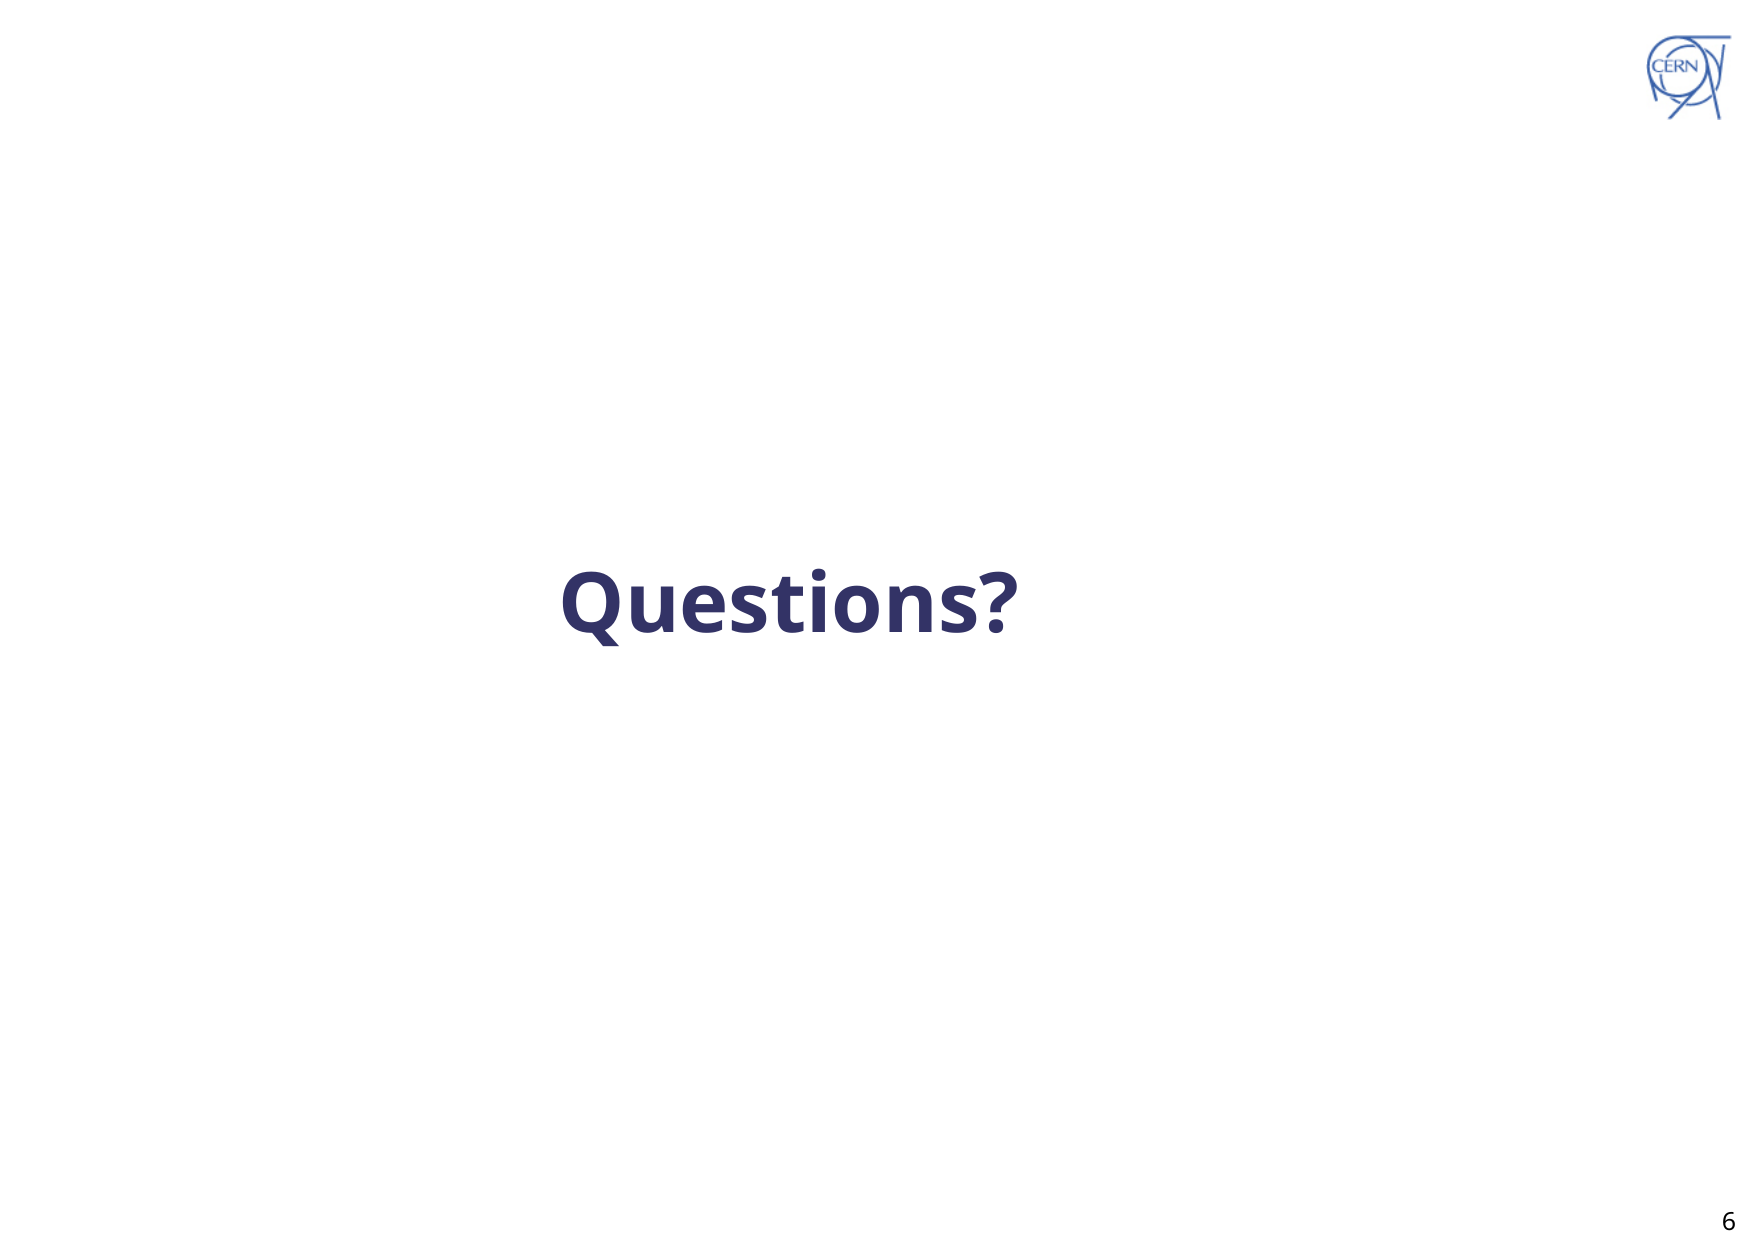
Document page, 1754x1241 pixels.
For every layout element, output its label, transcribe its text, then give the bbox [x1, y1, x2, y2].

title Questions? [558, 517, 1366, 683]
picture [1646, 34, 1732, 120]
